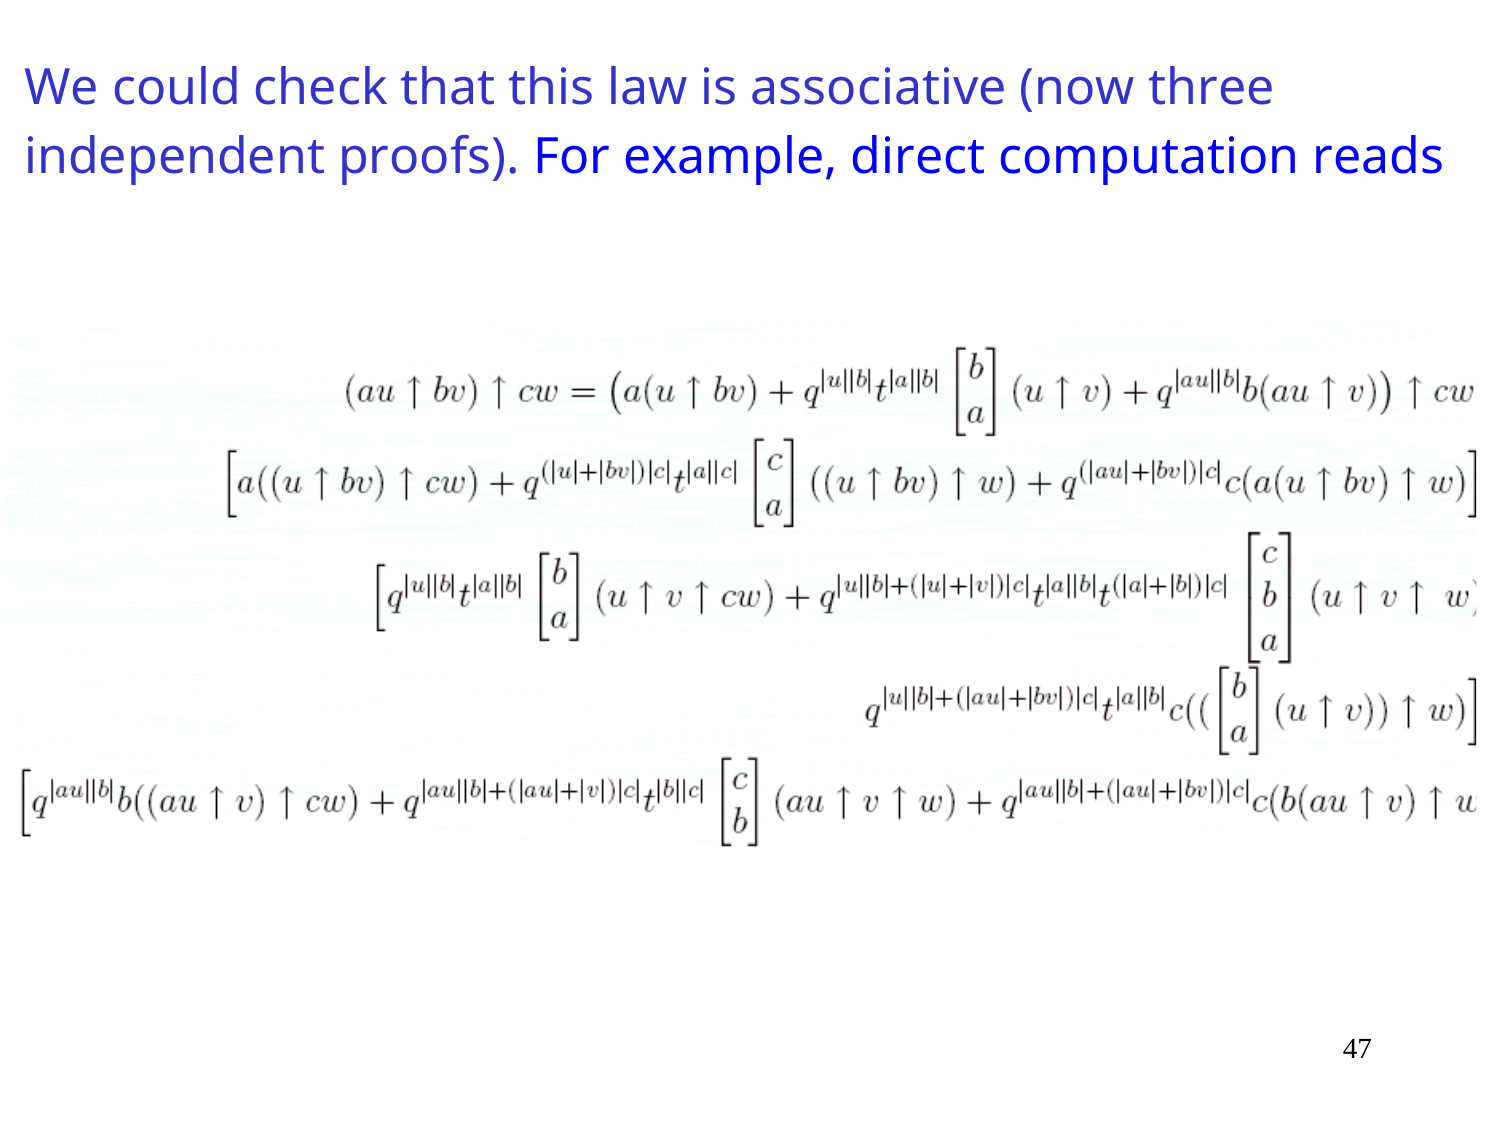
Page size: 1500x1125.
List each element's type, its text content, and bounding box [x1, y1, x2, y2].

text_box We could check that this law is associative (now three independent proofs). For example, direct computation reads [9, 43, 1495, 240]
picture [5, 321, 1477, 857]
